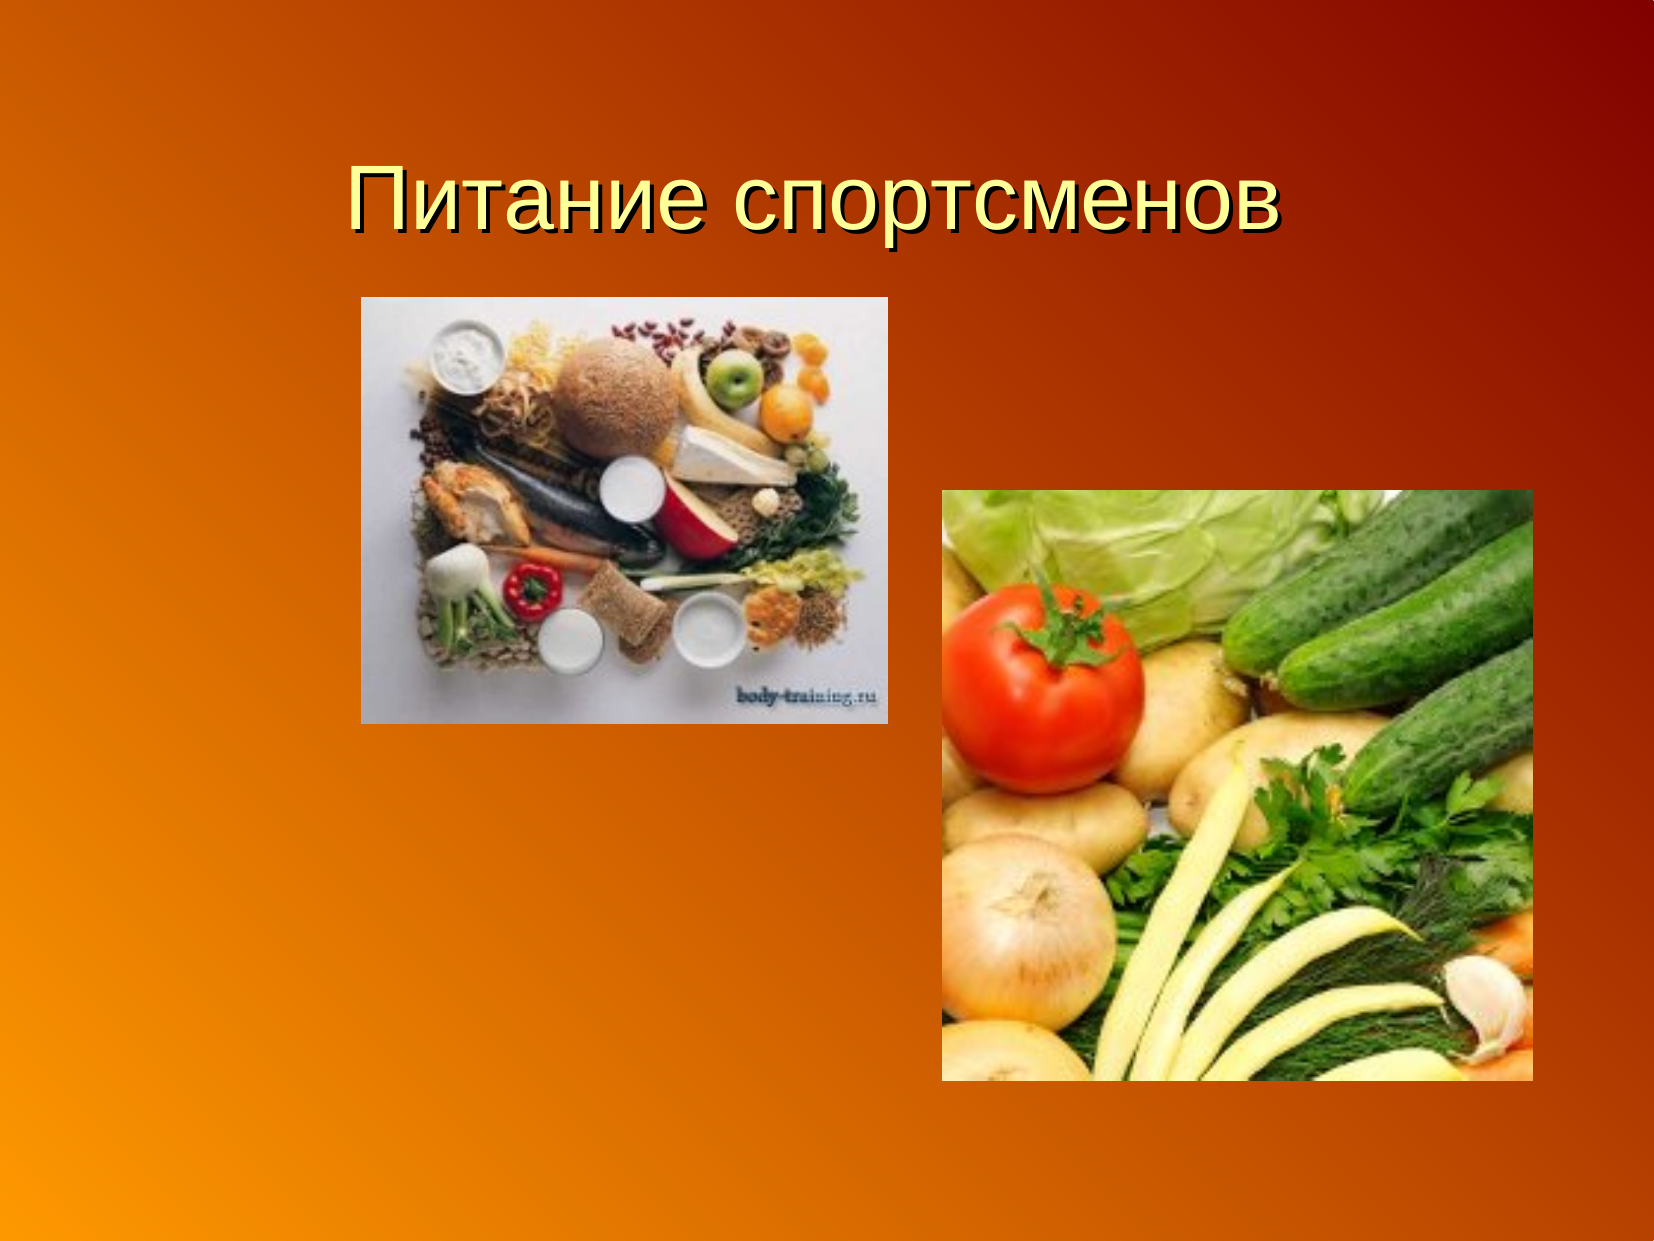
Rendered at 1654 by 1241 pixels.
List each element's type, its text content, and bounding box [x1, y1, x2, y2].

picture [942, 490, 1533, 1081]
title Питание спортсменов [82, 28, 1571, 257]
picture [361, 297, 888, 724]
